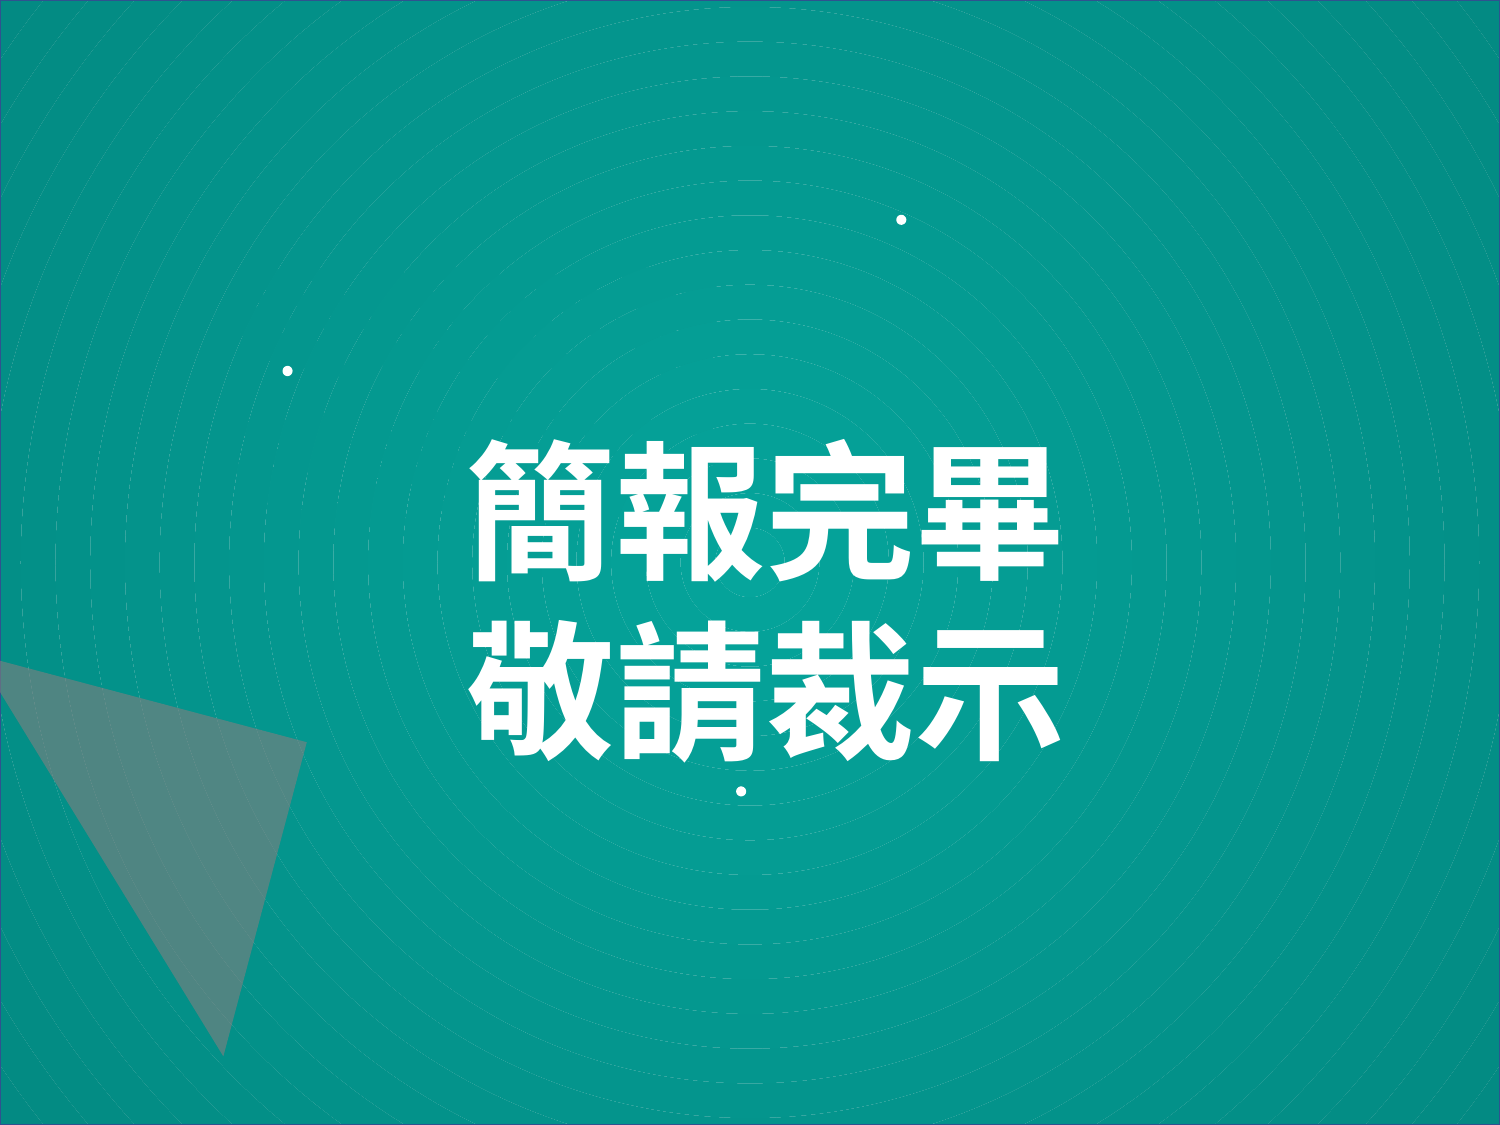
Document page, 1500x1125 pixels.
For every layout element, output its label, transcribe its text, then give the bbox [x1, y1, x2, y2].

text_box 簡報完畢 敬請裁示 [149, 410, 1382, 790]
text_box [0, 0, 1500, 1125]
